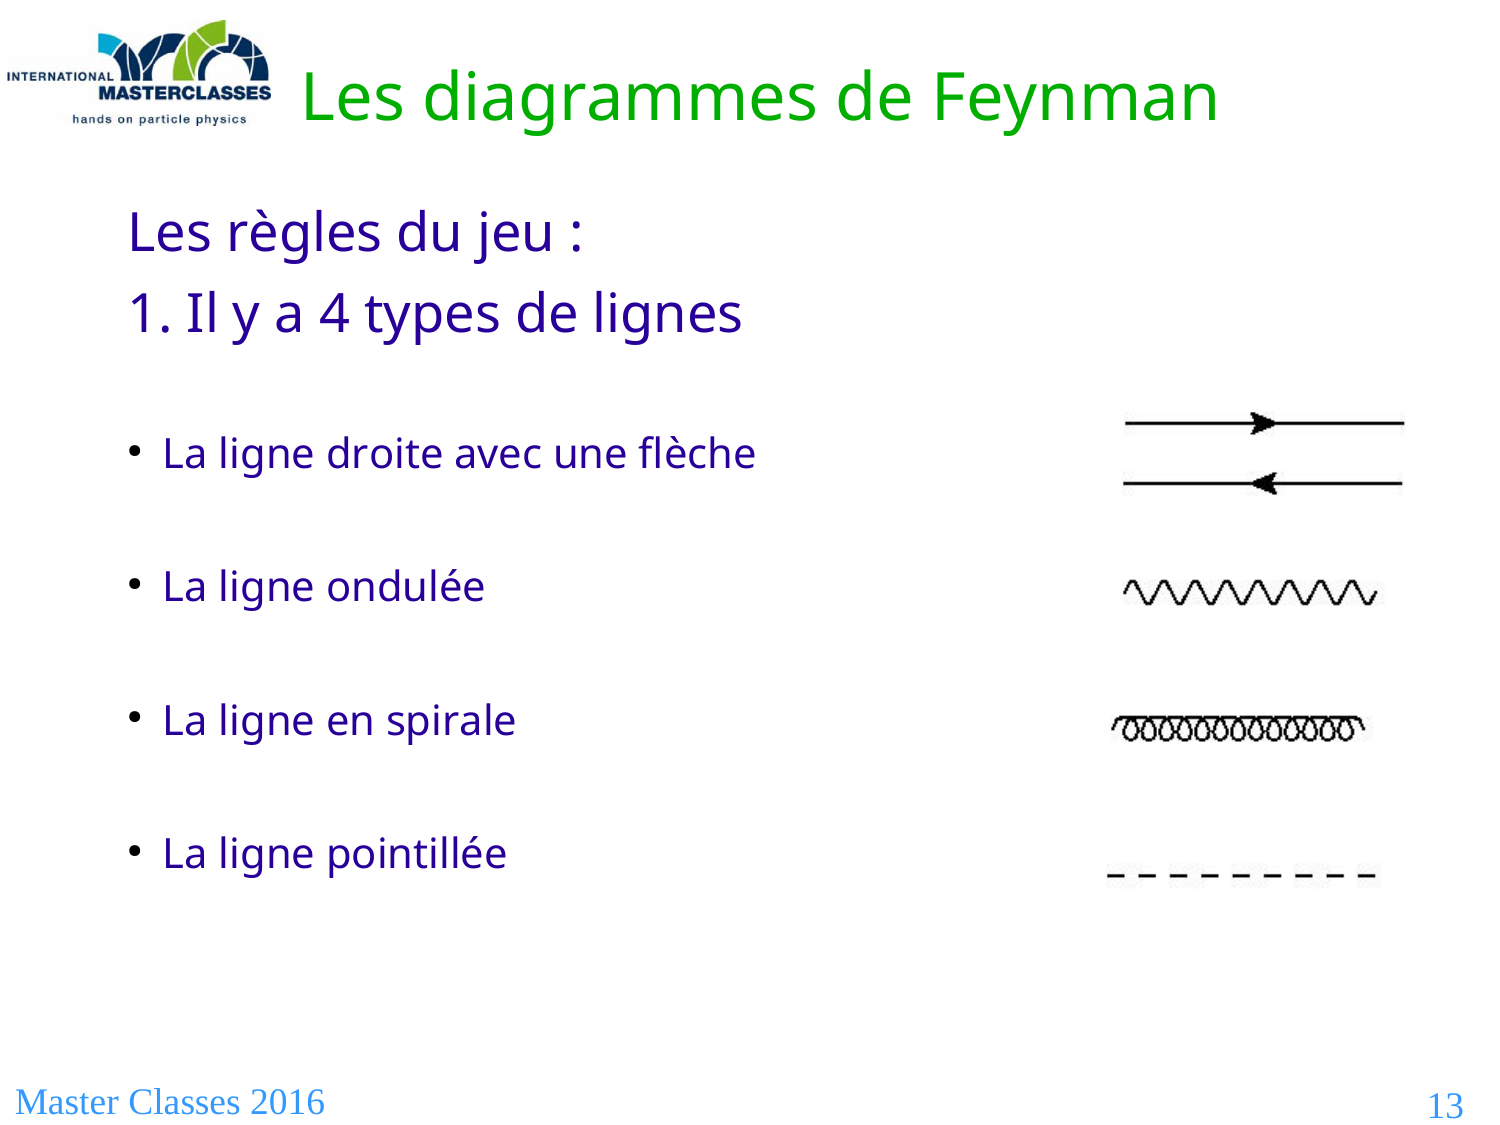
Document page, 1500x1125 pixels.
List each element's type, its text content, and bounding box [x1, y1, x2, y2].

picture [2, 10, 259, 130]
list Les règles du jeu : 1. Il y a 4 types de lignes La ligne droite avec une flèche La ligne ondulée La ligne en spirale La ligne pointillée [112, 189, 1388, 981]
title Les diagrammes de Feynman [259, 0, 1263, 188]
picture [1122, 411, 1406, 520]
picture [1106, 841, 1388, 916]
picture [1110, 684, 1392, 745]
picture [1122, 555, 1401, 629]
